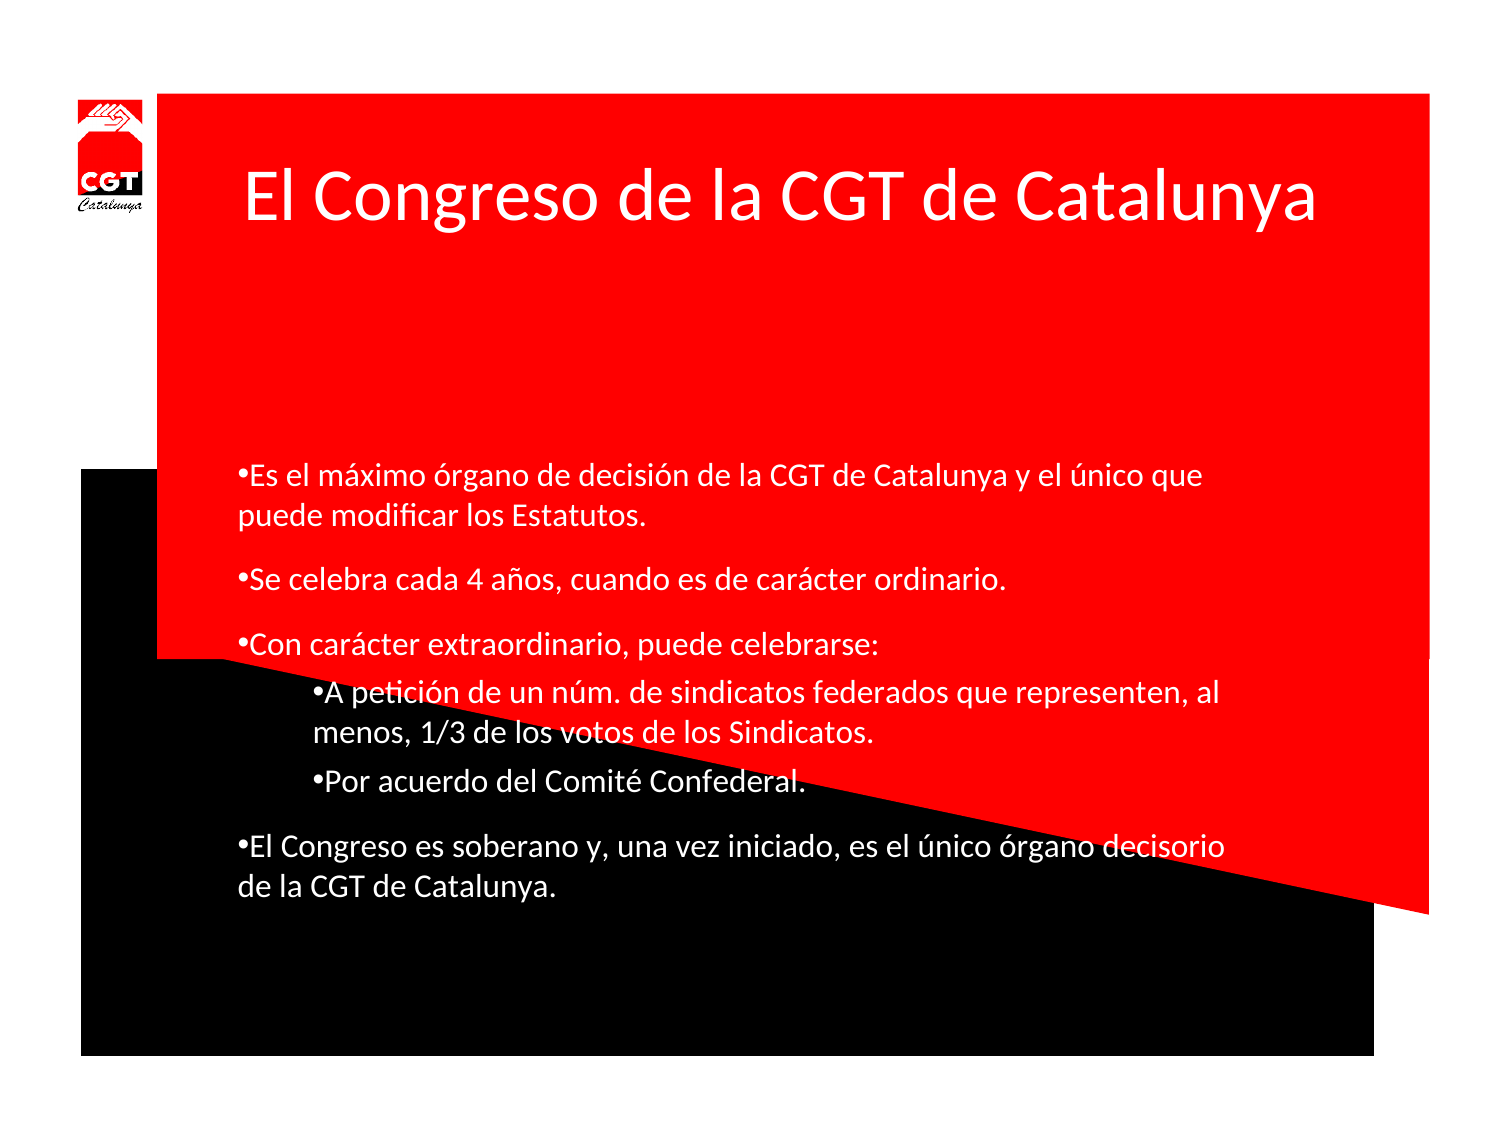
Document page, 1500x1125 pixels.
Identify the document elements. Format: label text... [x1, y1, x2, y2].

text_box [81, 93, 1430, 1055]
text_box Es el máximo órgano de decisión de la CGT de Catalunya y el único que puede modificar los Estatutos. Se celebra cada 4 años, cuando es de carácter ordinario. Con carácter extraordinario, puede celebrarse: A petición de un núm. de sindicatos federados que representen, al menos, 1/3 de los votos de los Sindicatos. Por acuerdo del Comité Confederal. El Congreso es soberano y, una vez iniciado, es el único órgano decisorio de la CGT de Catalunya. [222, 445, 1273, 961]
title El Congreso de la CGT de Catalunya [152, 70, 1428, 312]
chart [70, 93, 153, 220]
